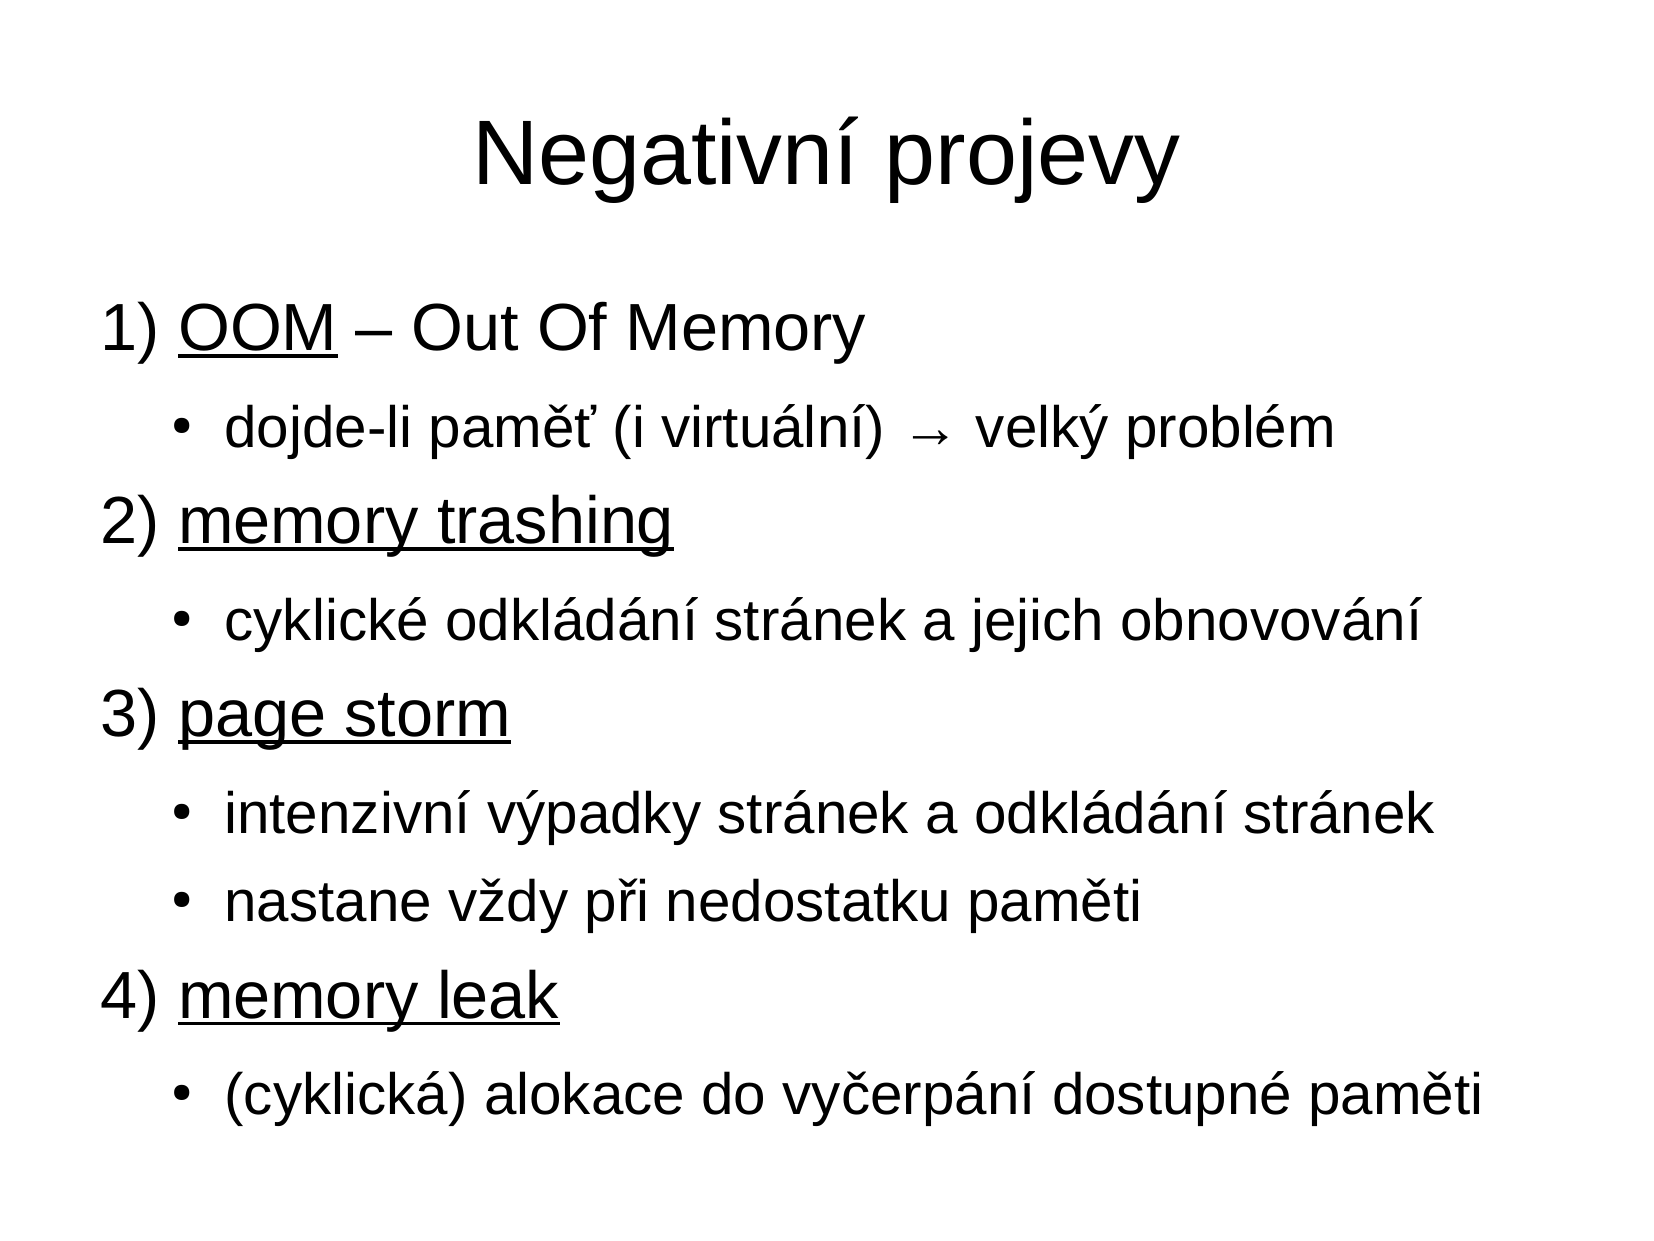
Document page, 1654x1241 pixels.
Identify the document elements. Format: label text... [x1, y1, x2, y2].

list OOM – Out Of Memory dojde-li paměť (i virtuální) → velký problém memory trashing cyklické odkládání stránek a jejich obnovování page storm intenzivní výpadky stránek a odkládání stránek nastane vždy při nedostatku paměti memory leak (cyklická) alokace do vyčerpání dostupné paměti [82, 290, 1571, 1128]
title Negativní projevy [82, 56, 1571, 250]
